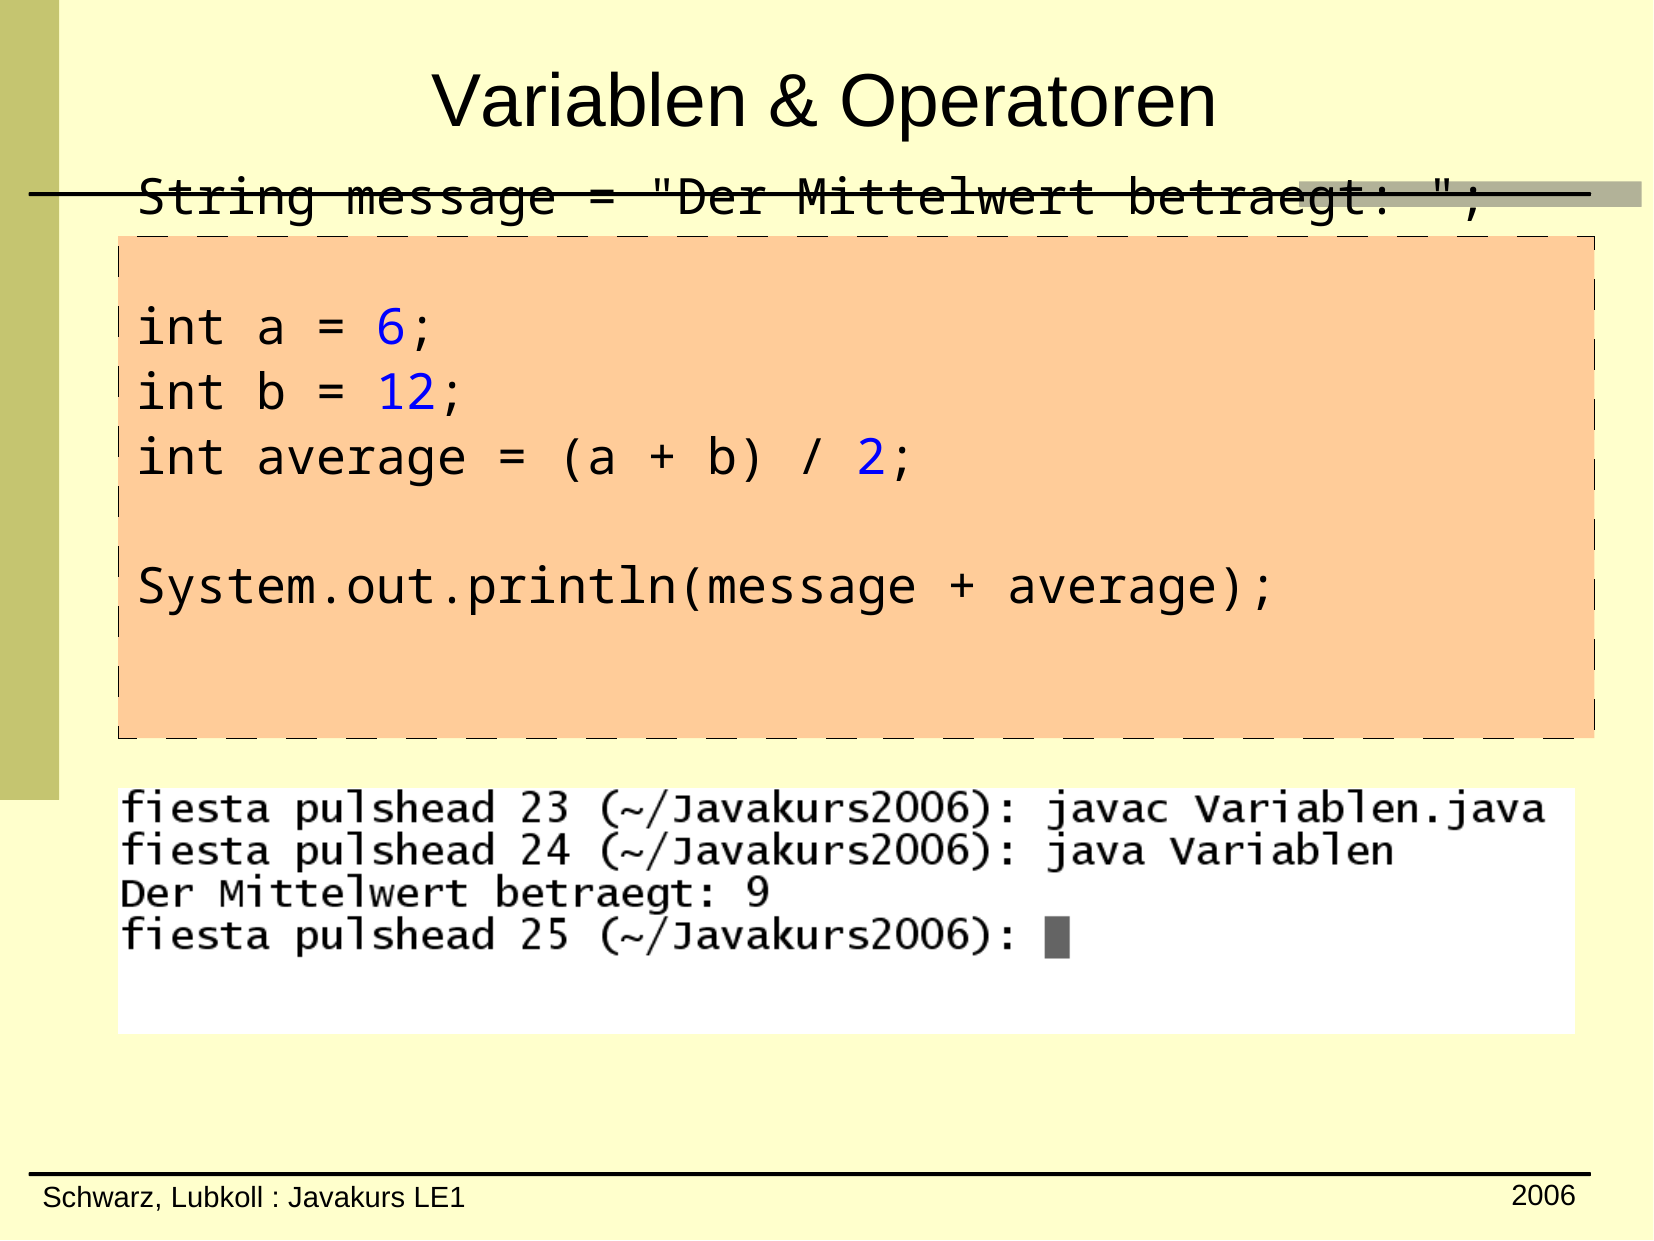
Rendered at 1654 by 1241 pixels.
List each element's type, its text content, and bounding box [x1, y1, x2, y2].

picture [118, 788, 1575, 1034]
title Variablen & Operatoren [119, 19, 1532, 188]
text_box String message = "Der Mittelwert betraegt: "; int a = 6; int b = 12; int average = (a + b) / 2; System.out.println(message + average); [118, 236, 1595, 739]
